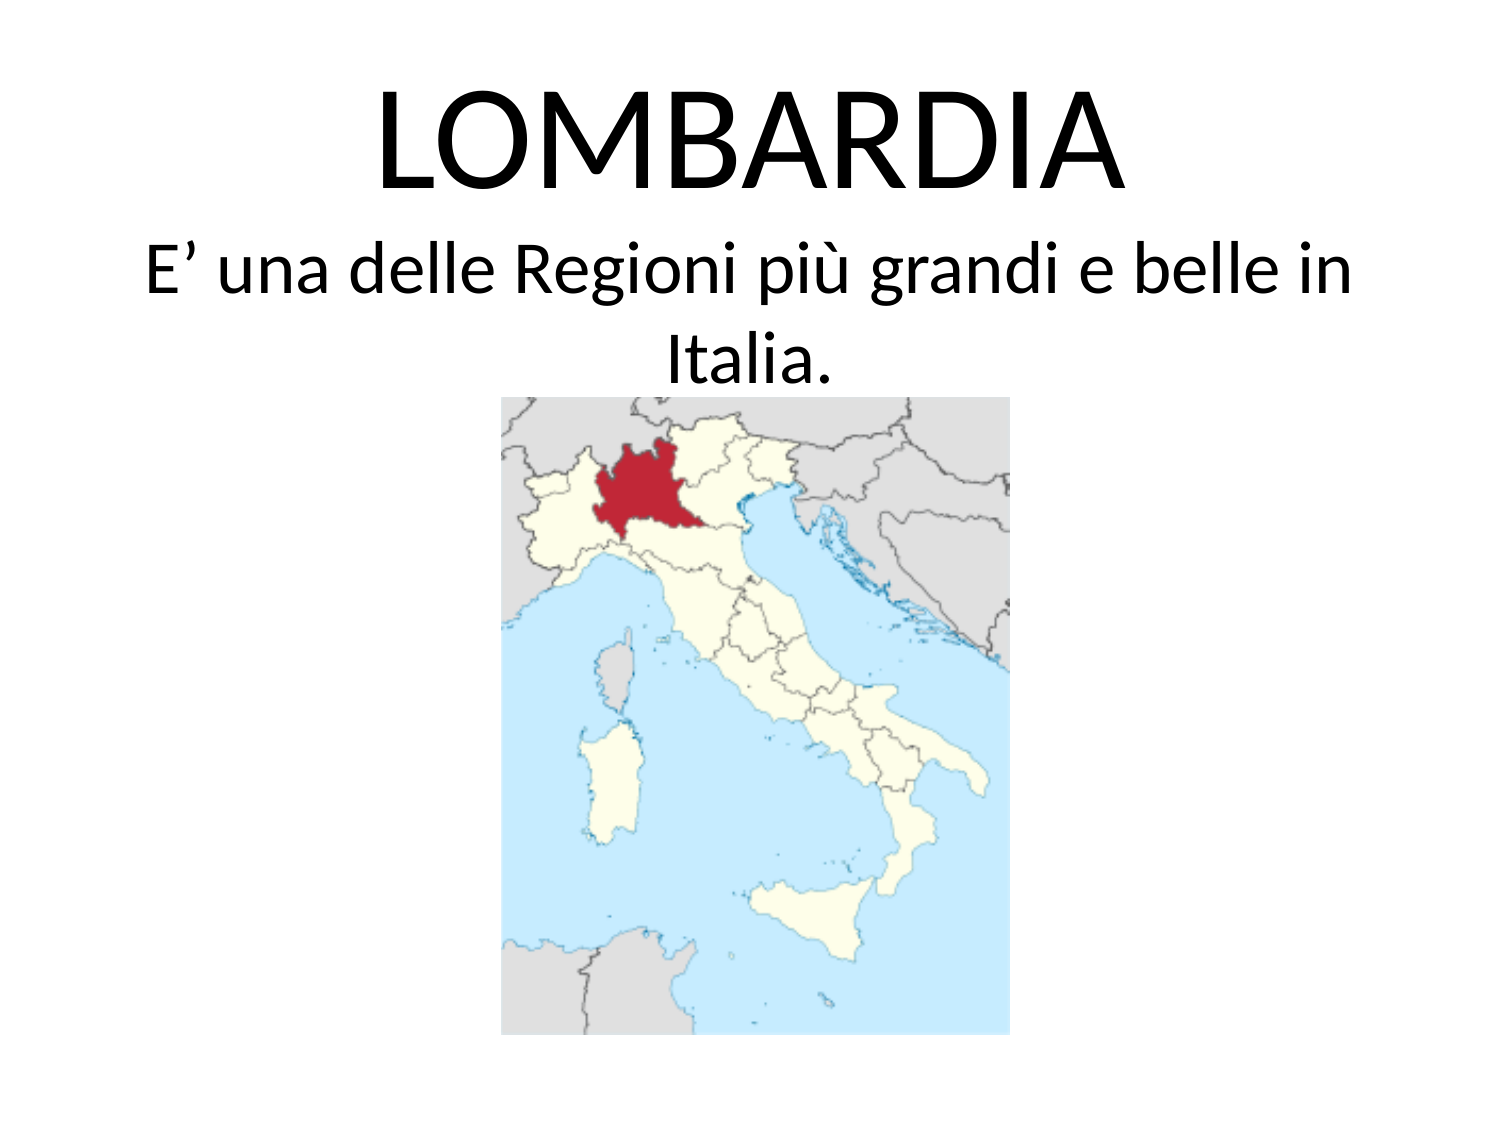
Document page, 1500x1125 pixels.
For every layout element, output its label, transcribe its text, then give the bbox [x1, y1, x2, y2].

picture [501, 397, 1010, 1035]
list LOMBARDIA E’ una delle Regioni più grandi e belle in Italia. [75, 31, 1425, 1005]
